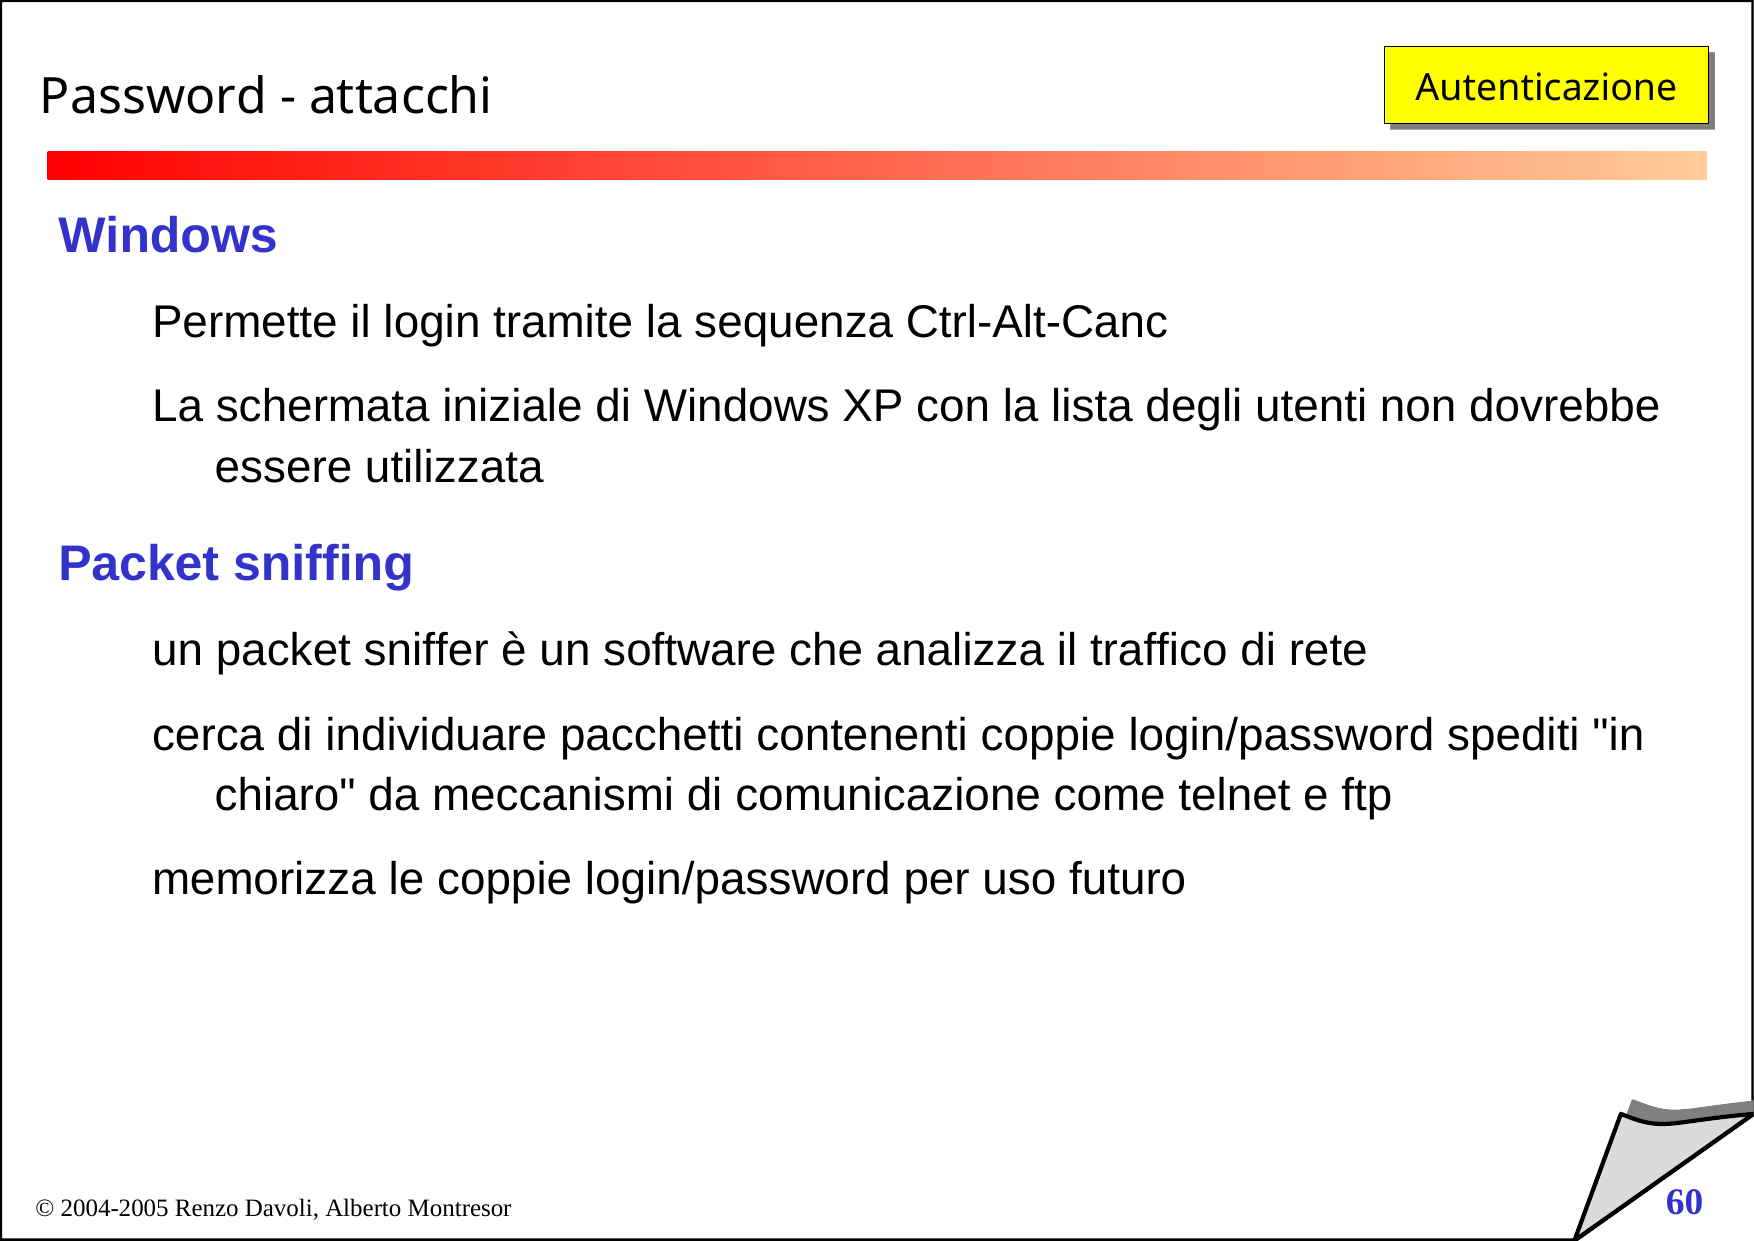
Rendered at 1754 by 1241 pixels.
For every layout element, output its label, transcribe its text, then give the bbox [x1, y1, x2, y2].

title Password - attacchi [40, 49, 1713, 144]
text_box Autenticazione [1384, 46, 1709, 124]
list Windows Permette il login tramite la sequenza Ctrl-Alt-Canc La schermata iniziale di Windows XP con la lista degli utenti non dovrebbe essere utilizzata Packet sniffing un packet sniffer è un software che analizza il traffico di rete cerca di individuare pacchetti contenenti coppie login/password spediti "in chiaro" da meccanismi di comunicazione come telnet e ftp memorizza le coppie login/password per uso futuro [58, 206, 1695, 905]
